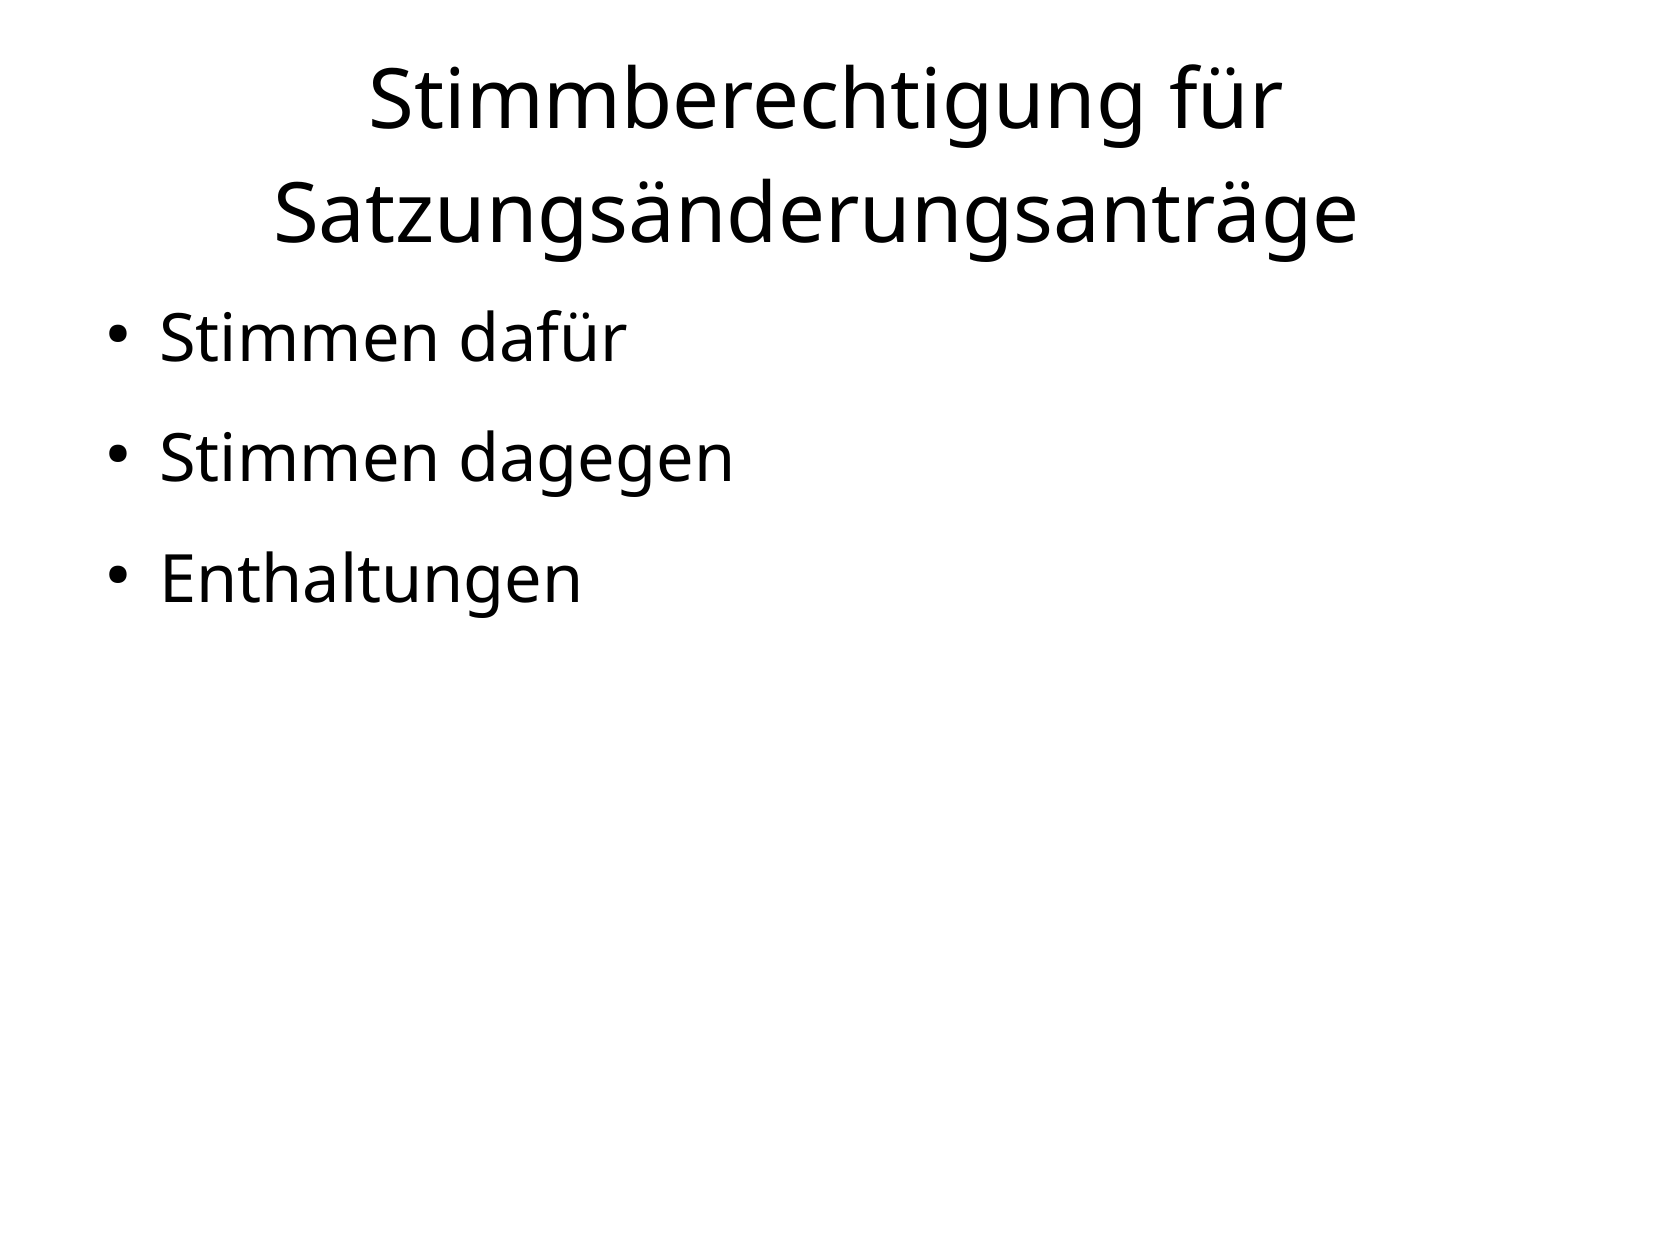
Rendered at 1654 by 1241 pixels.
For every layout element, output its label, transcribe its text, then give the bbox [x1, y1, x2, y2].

list Stimmen dafür Stimmen dagegen Enthaltungen [88, 290, 1572, 1094]
title Stimmberechtigung für Satzungsänderungsanträge [82, 51, 1571, 255]
